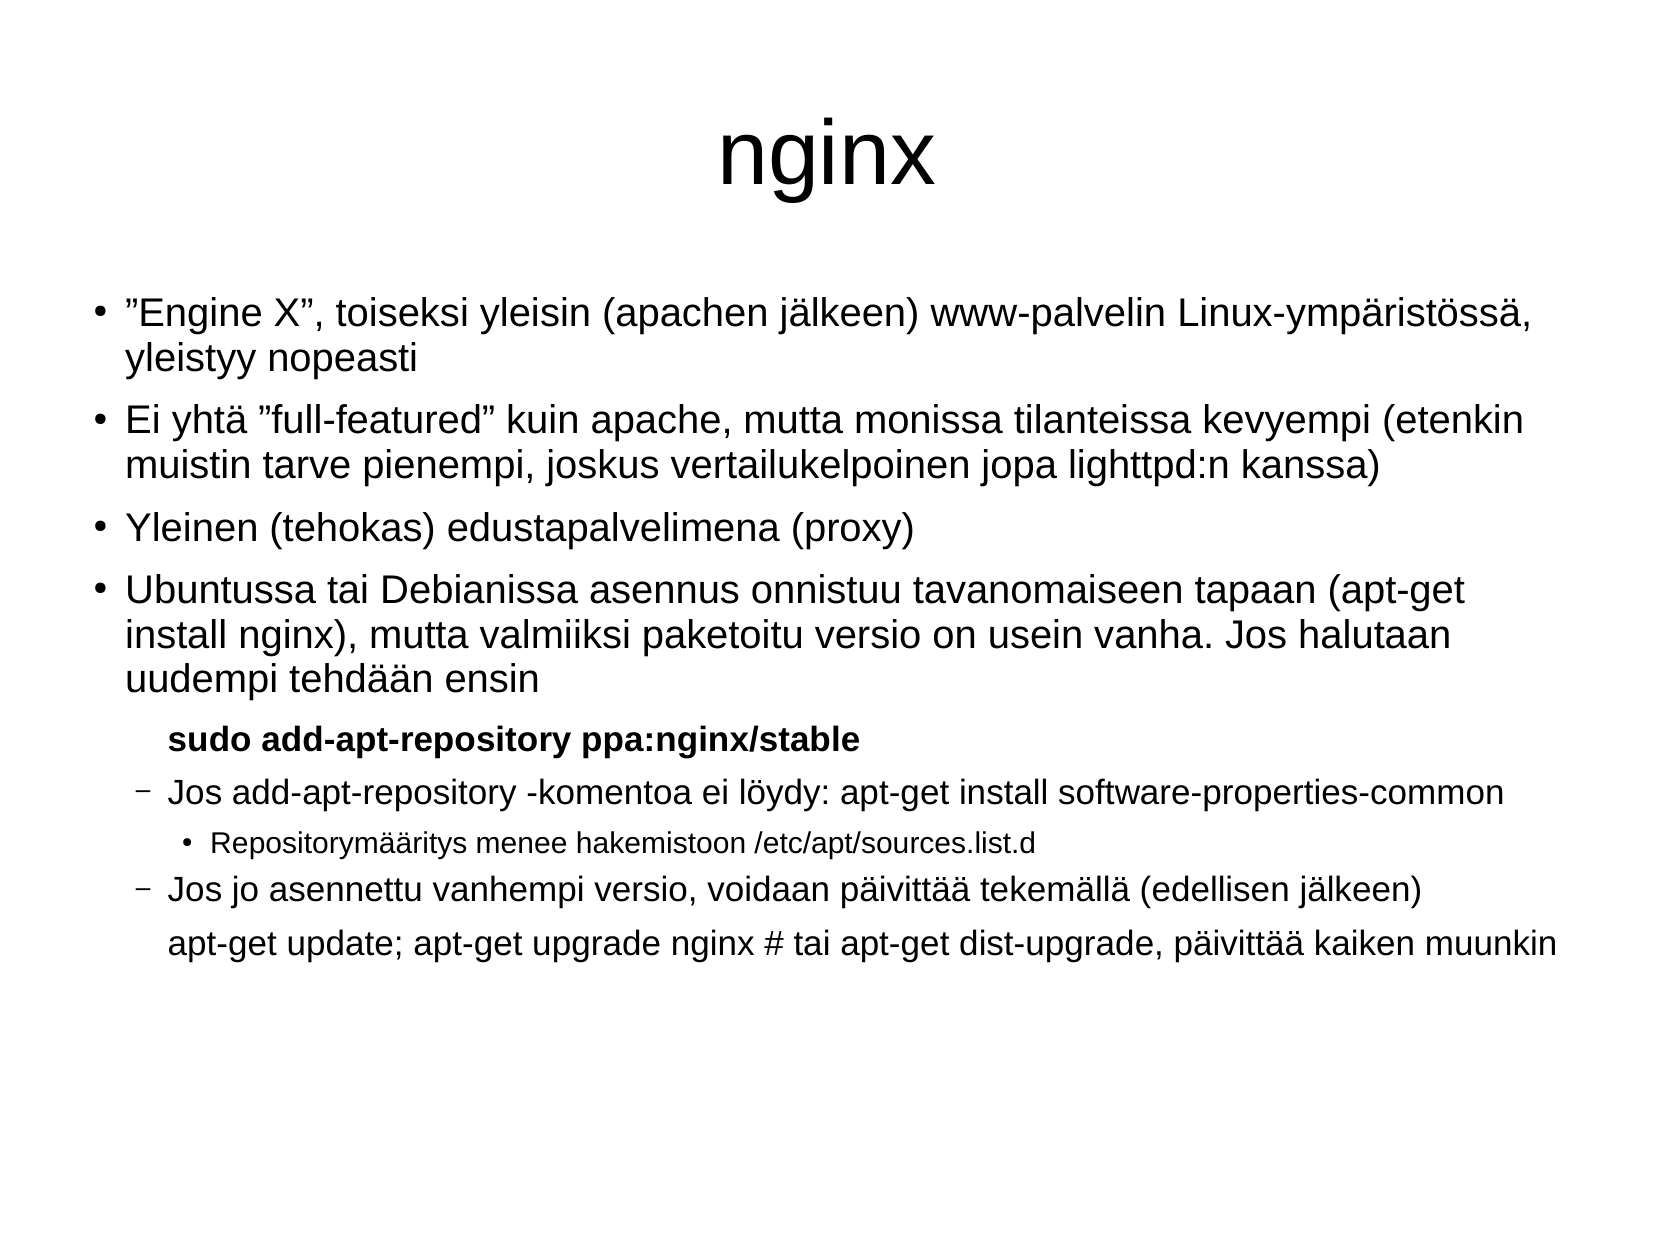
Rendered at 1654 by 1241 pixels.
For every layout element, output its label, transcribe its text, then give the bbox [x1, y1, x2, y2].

title nginx [82, 49, 1571, 257]
list ”Engine X”, toiseksi yleisin (apachen jälkeen) www-palvelin Linux-ympäristössä, yleistyy nopeasti Ei yhtä ”full-featured” kuin apache, mutta monissa tilanteissa kevyempi (etenkin muistin tarve pienempi, joskus vertailukelpoinen jopa lighttpd:n kanssa) Yleinen (tehokas) edustapalvelimena (proxy) Ubuntussa tai Debianissa asennus onnistuu tavanomaiseen tapaan (apt-get install nginx), mutta valmiiksi paketoitu versio on usein vanha. Jos halutaan uudempi tehdään ensin sudo add-apt-repository ppa:nginx/stable Jos add-apt-repository -komentoa ei löydy: apt-get install software-properties-common Repositorymääritys menee hakemistoon /etc/apt/sources.list.d Jos jo asennettu vanhempi versio, voidaan päivittää tekemällä (edellisen jälkeen) apt-get update; apt-get upgrade nginx # tai apt-get dist-upgrade, päivittää kaiken muunkin [82, 290, 1571, 1010]
